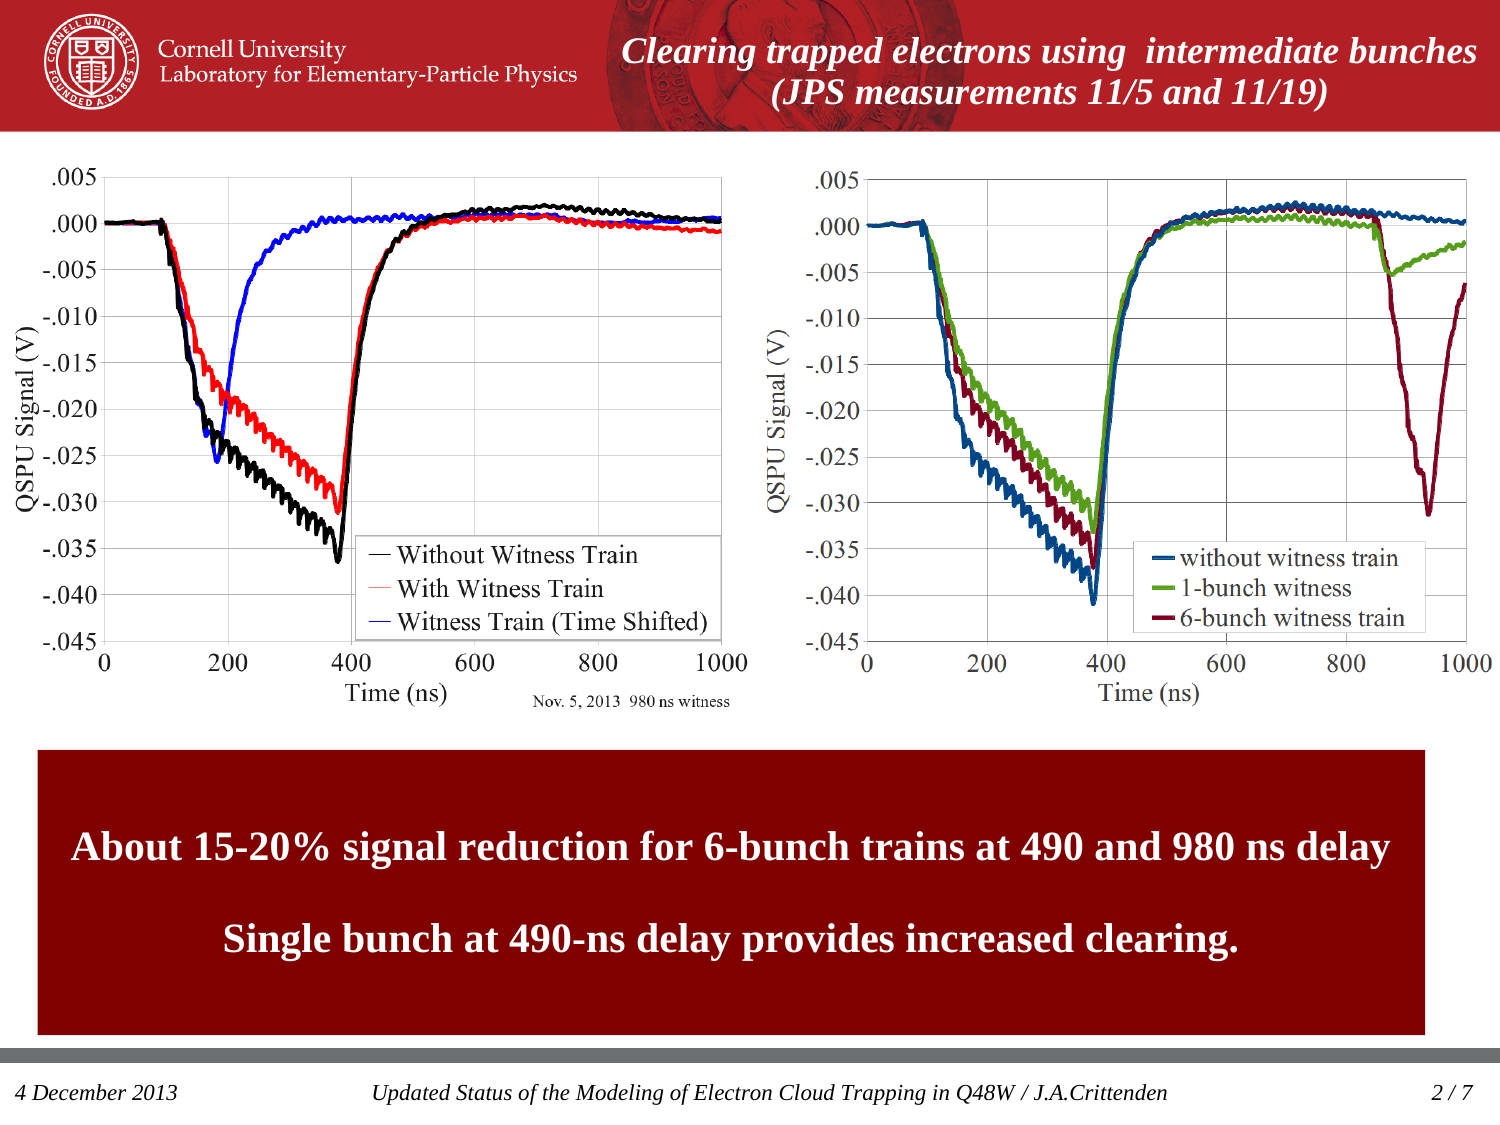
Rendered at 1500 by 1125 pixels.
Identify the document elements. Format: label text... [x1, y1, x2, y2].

picture [0, 149, 1500, 714]
title Clearing trapped electrons using intermediate bunches (JPS measurements 11/5 and 11/19) [600, 7, 1500, 136]
picture [0, 0, 1500, 132]
text_box About 15-20% signal reduction for 6-bunch trains at 490 and 980 ns delay Single bunch at 490-ns delay provides increased clearing. [37, 749, 1426, 1036]
